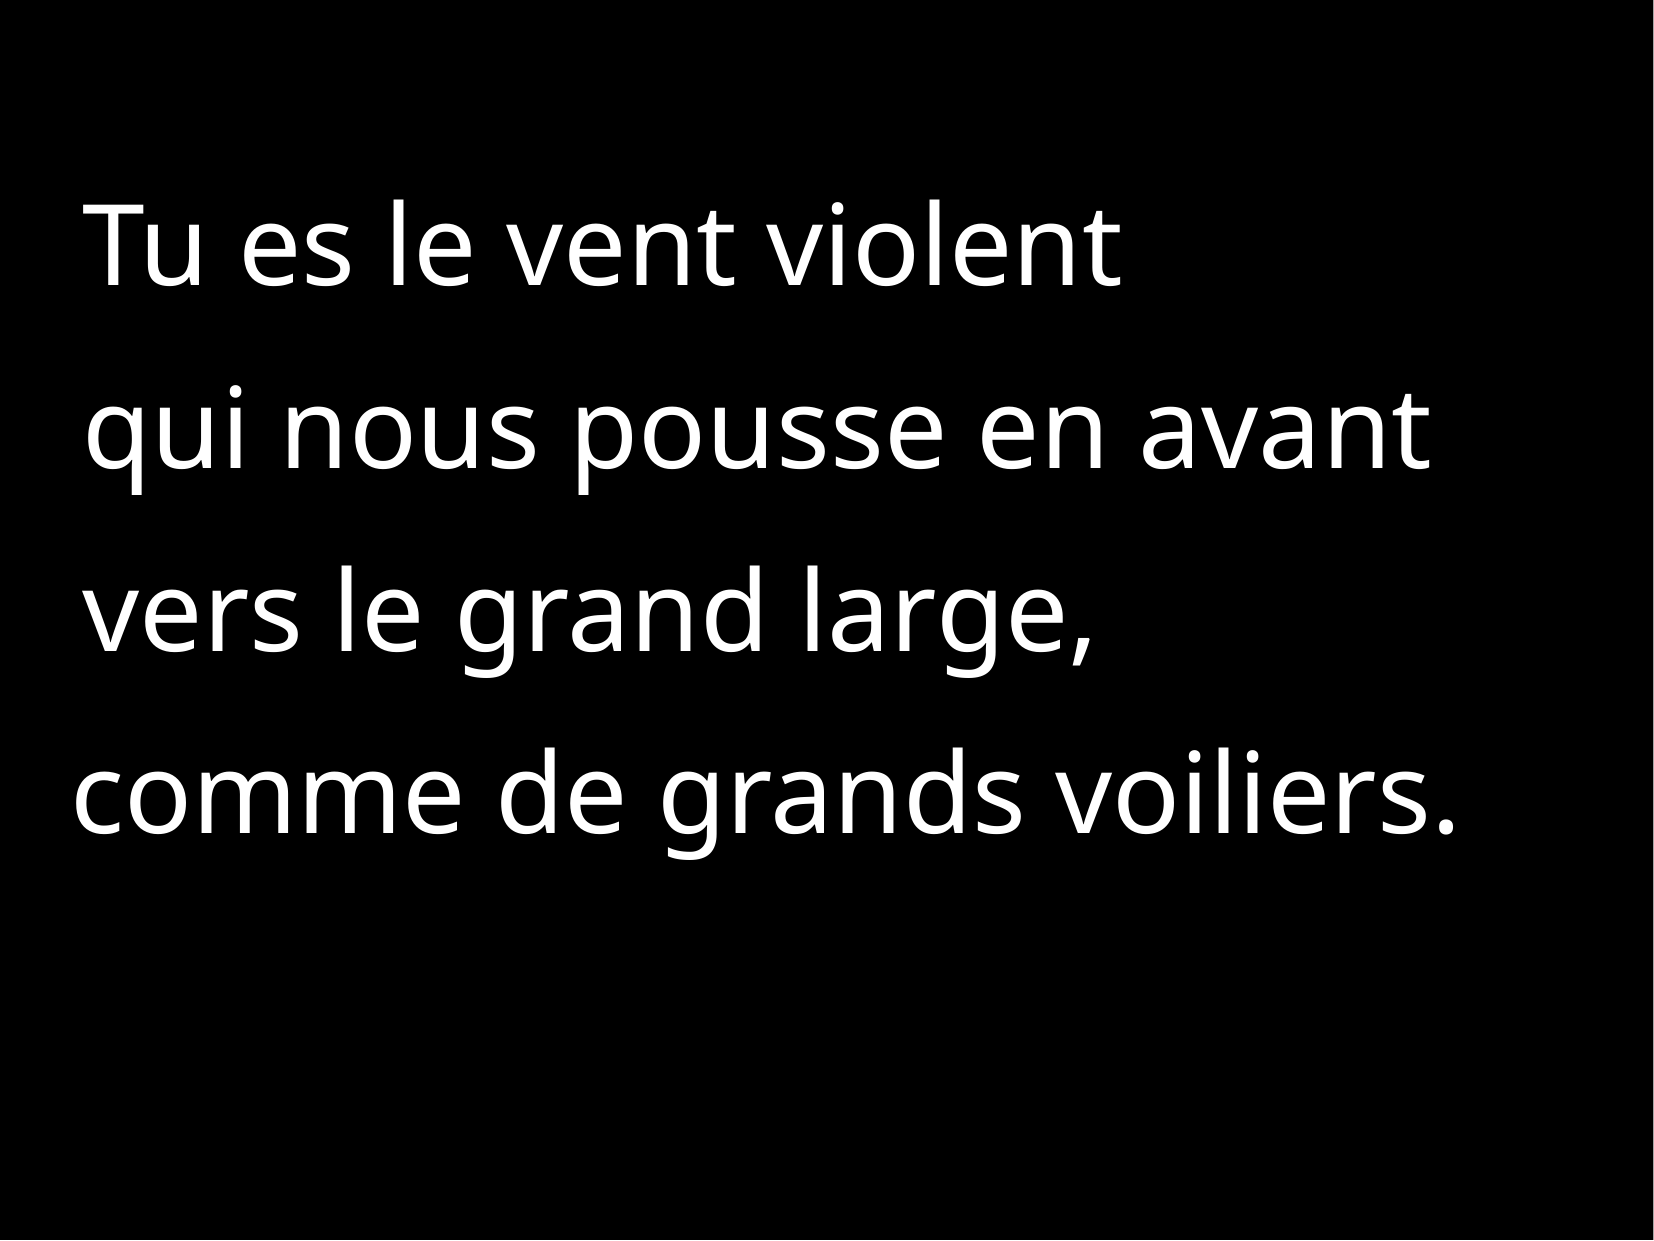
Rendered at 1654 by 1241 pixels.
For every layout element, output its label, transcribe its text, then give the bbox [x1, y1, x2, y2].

list Tu es le vent violent qui nous pousse en avant vers le grand large, comme de grands voiliers. [11, 165, 1654, 1241]
